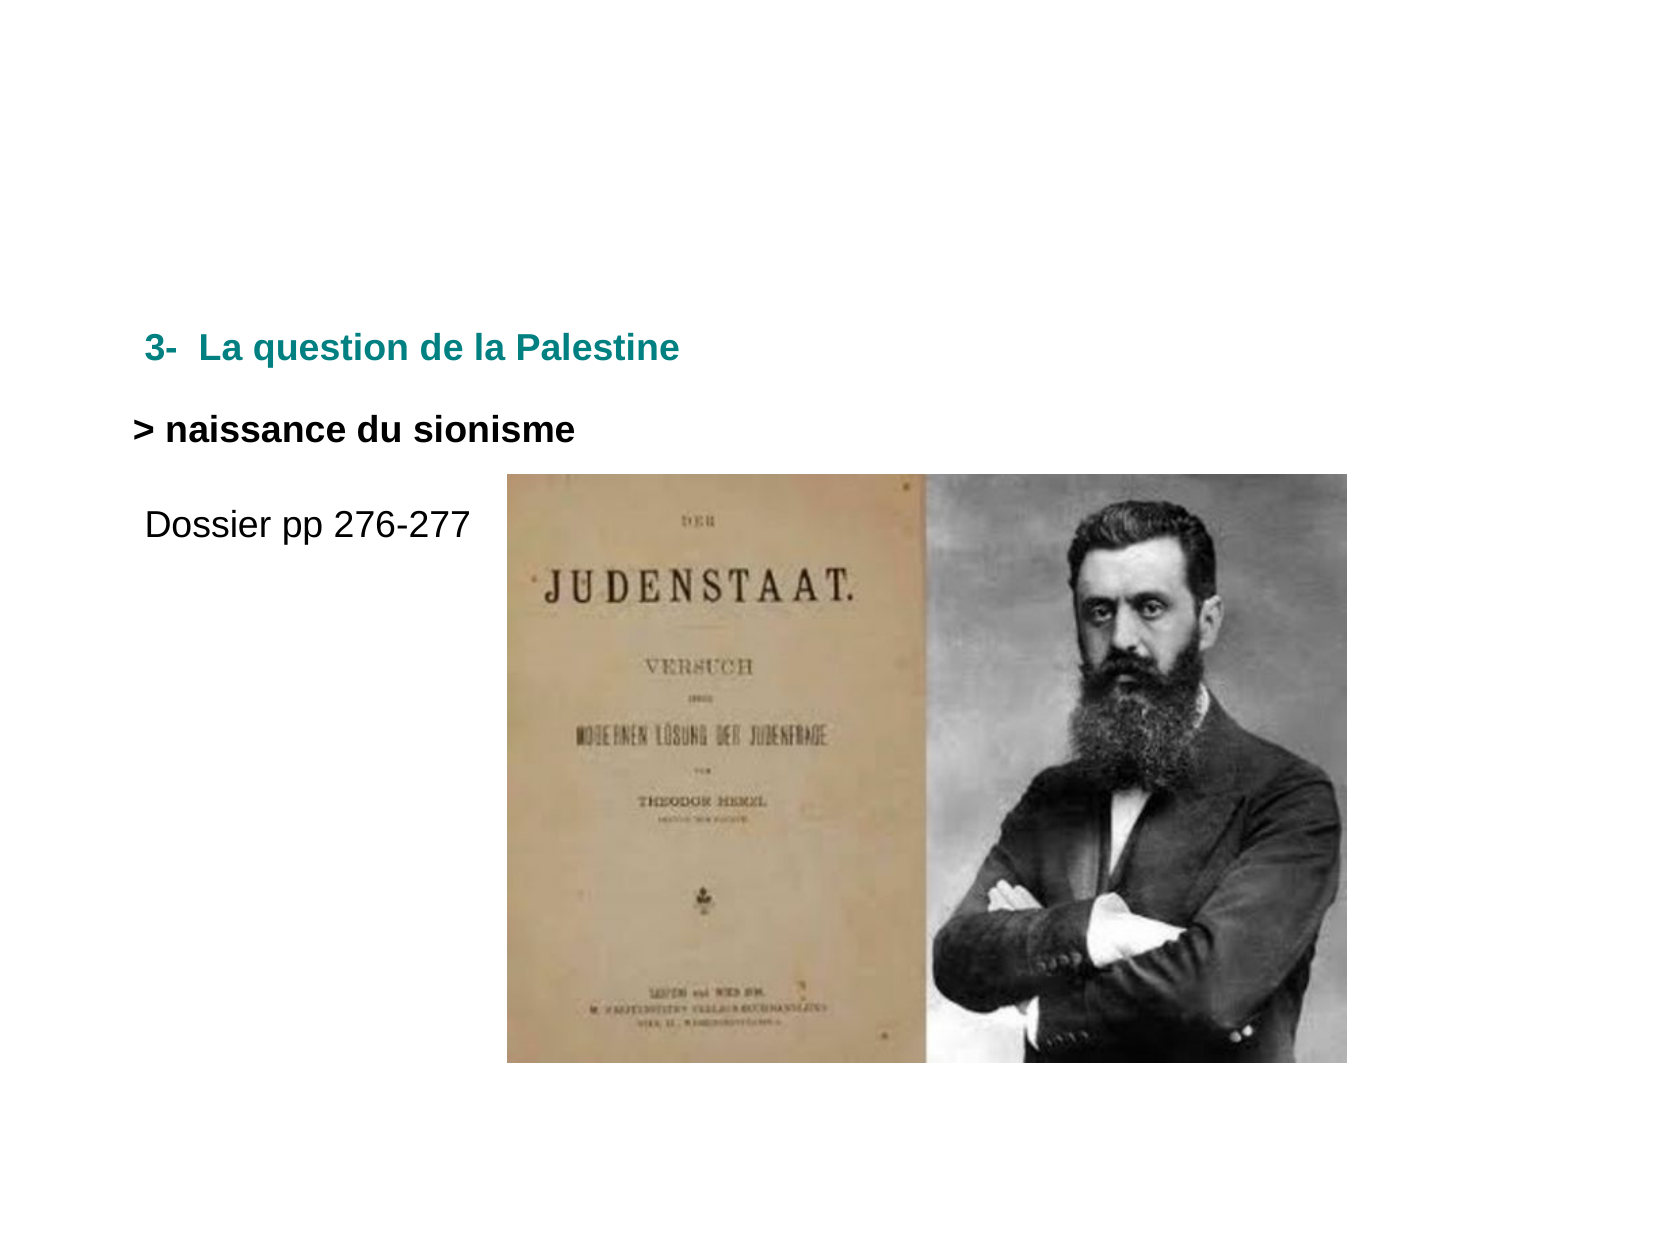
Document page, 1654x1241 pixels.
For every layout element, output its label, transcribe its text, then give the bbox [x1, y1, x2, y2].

text_box > naissance du sionisme [118, 401, 602, 460]
text_box 3- La question de la Palestine [129, 318, 696, 377]
text_box Dossier pp 276-277 [129, 496, 486, 553]
picture [507, 474, 1347, 1063]
